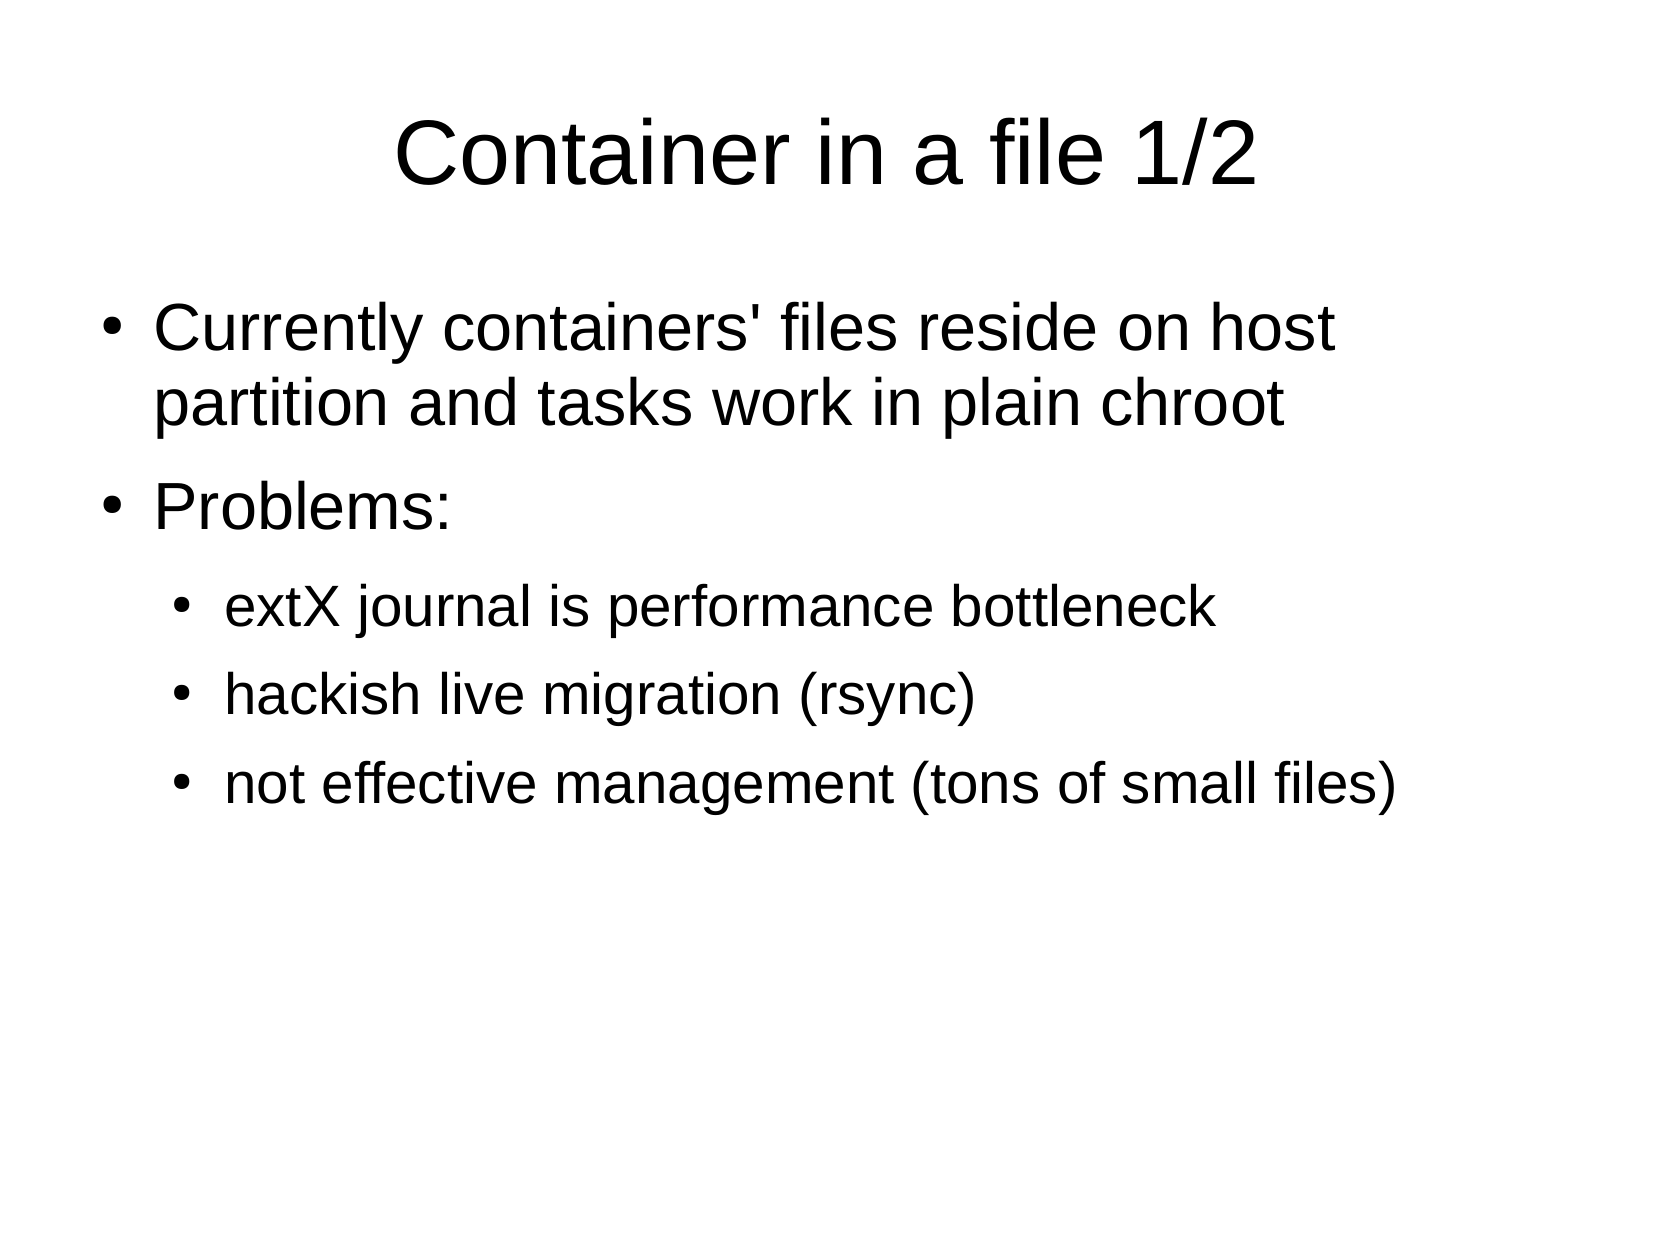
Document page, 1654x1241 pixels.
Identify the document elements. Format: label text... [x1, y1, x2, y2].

title Container in a file 1/2 [82, 49, 1571, 257]
list Currently containers' files reside on host partition and tasks work in plain chroot Problems: extX journal is performance bottleneck hackish live migration (rsync) not effective management (tons of small files) [82, 290, 1571, 1109]
